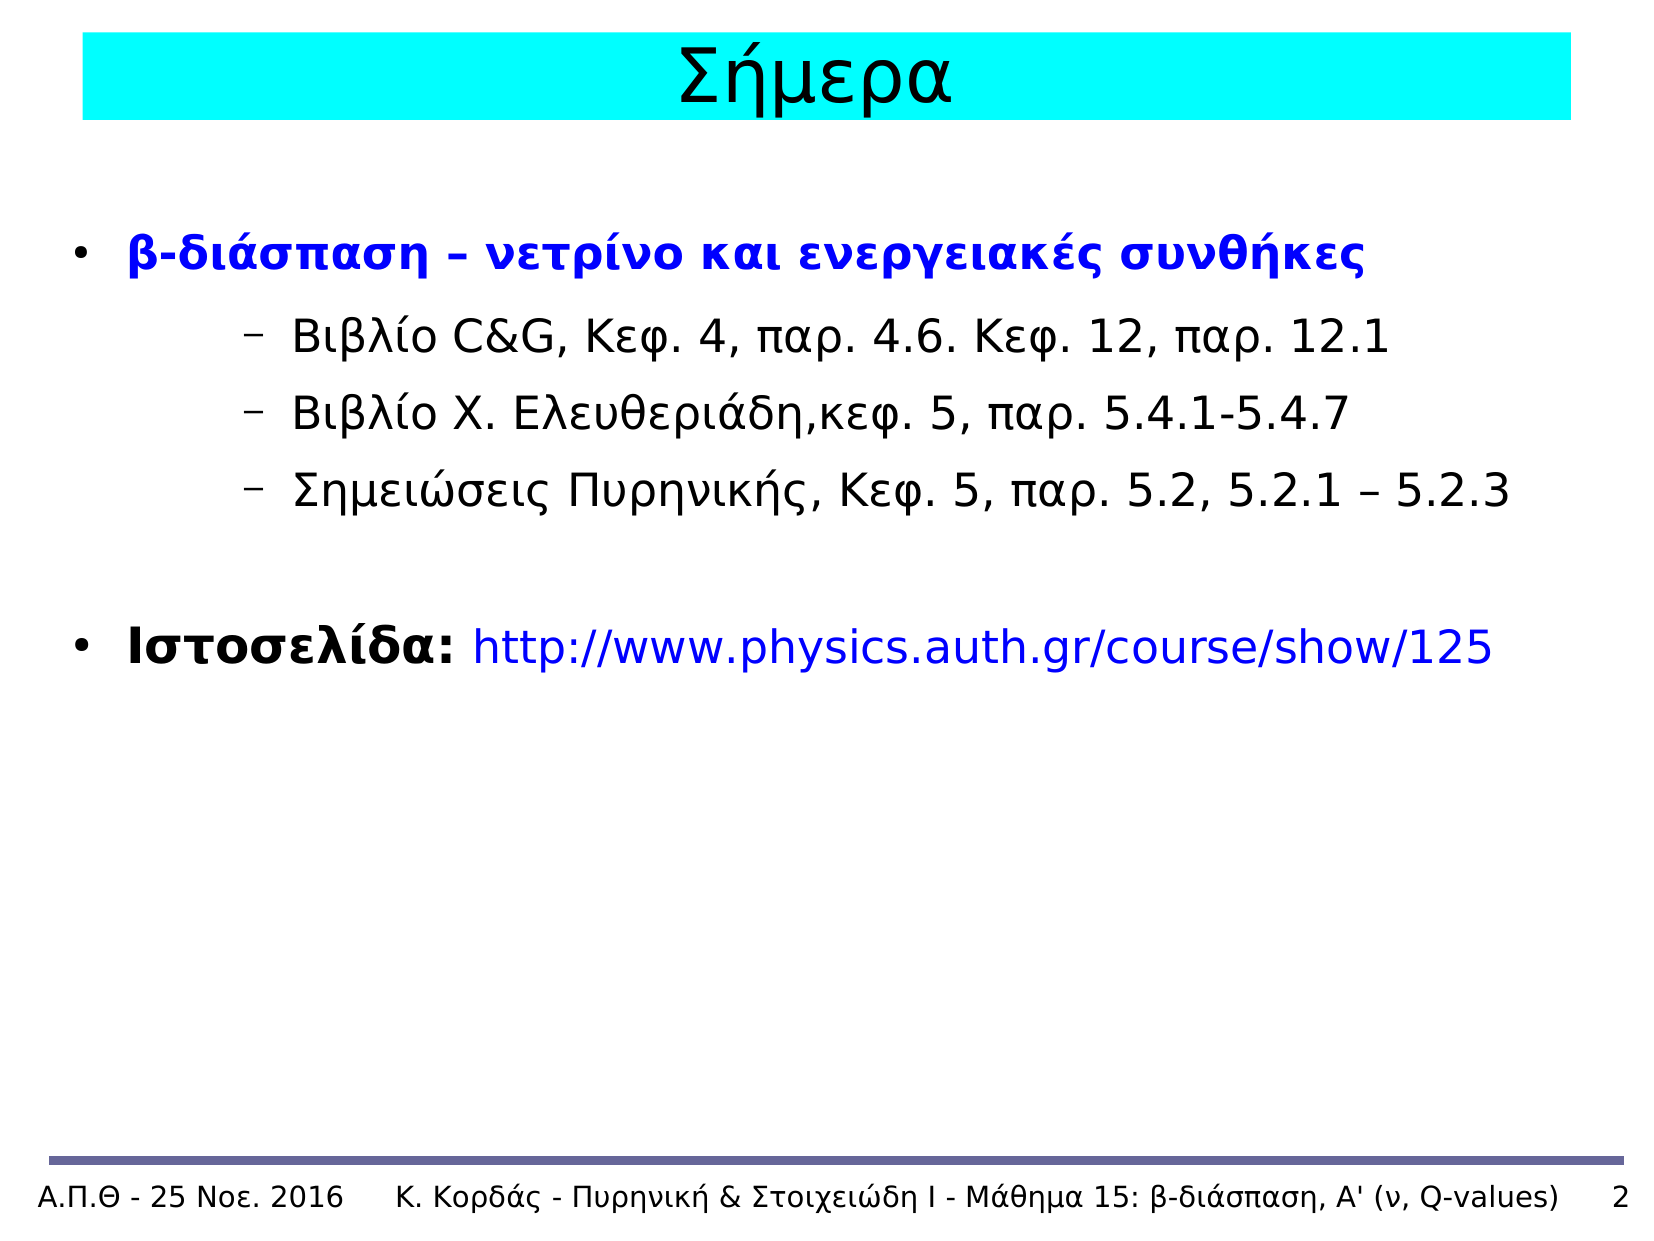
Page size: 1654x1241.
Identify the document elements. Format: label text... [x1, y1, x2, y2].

list β-διάσπαση – νετρίνο και ενεργειακές συνθήκες Βιβλίο C&G, Κεφ. 4, παρ. 4.6. Κεφ. 12, παρ. 12.1 Βιβλίο Χ. Ελευθεριάδη,κεφ. 5, παρ. 5.4.1-5.4.7 Σημειώσεις Πυρηνικής, Κεφ. 5, παρ. 5.2, 5.2.1 – 5.2.3 Ιστοσελίδα: http://www.physics.auth.gr/course/show/125 [55, 144, 1631, 1106]
title Σήμερα [82, 32, 1571, 120]
